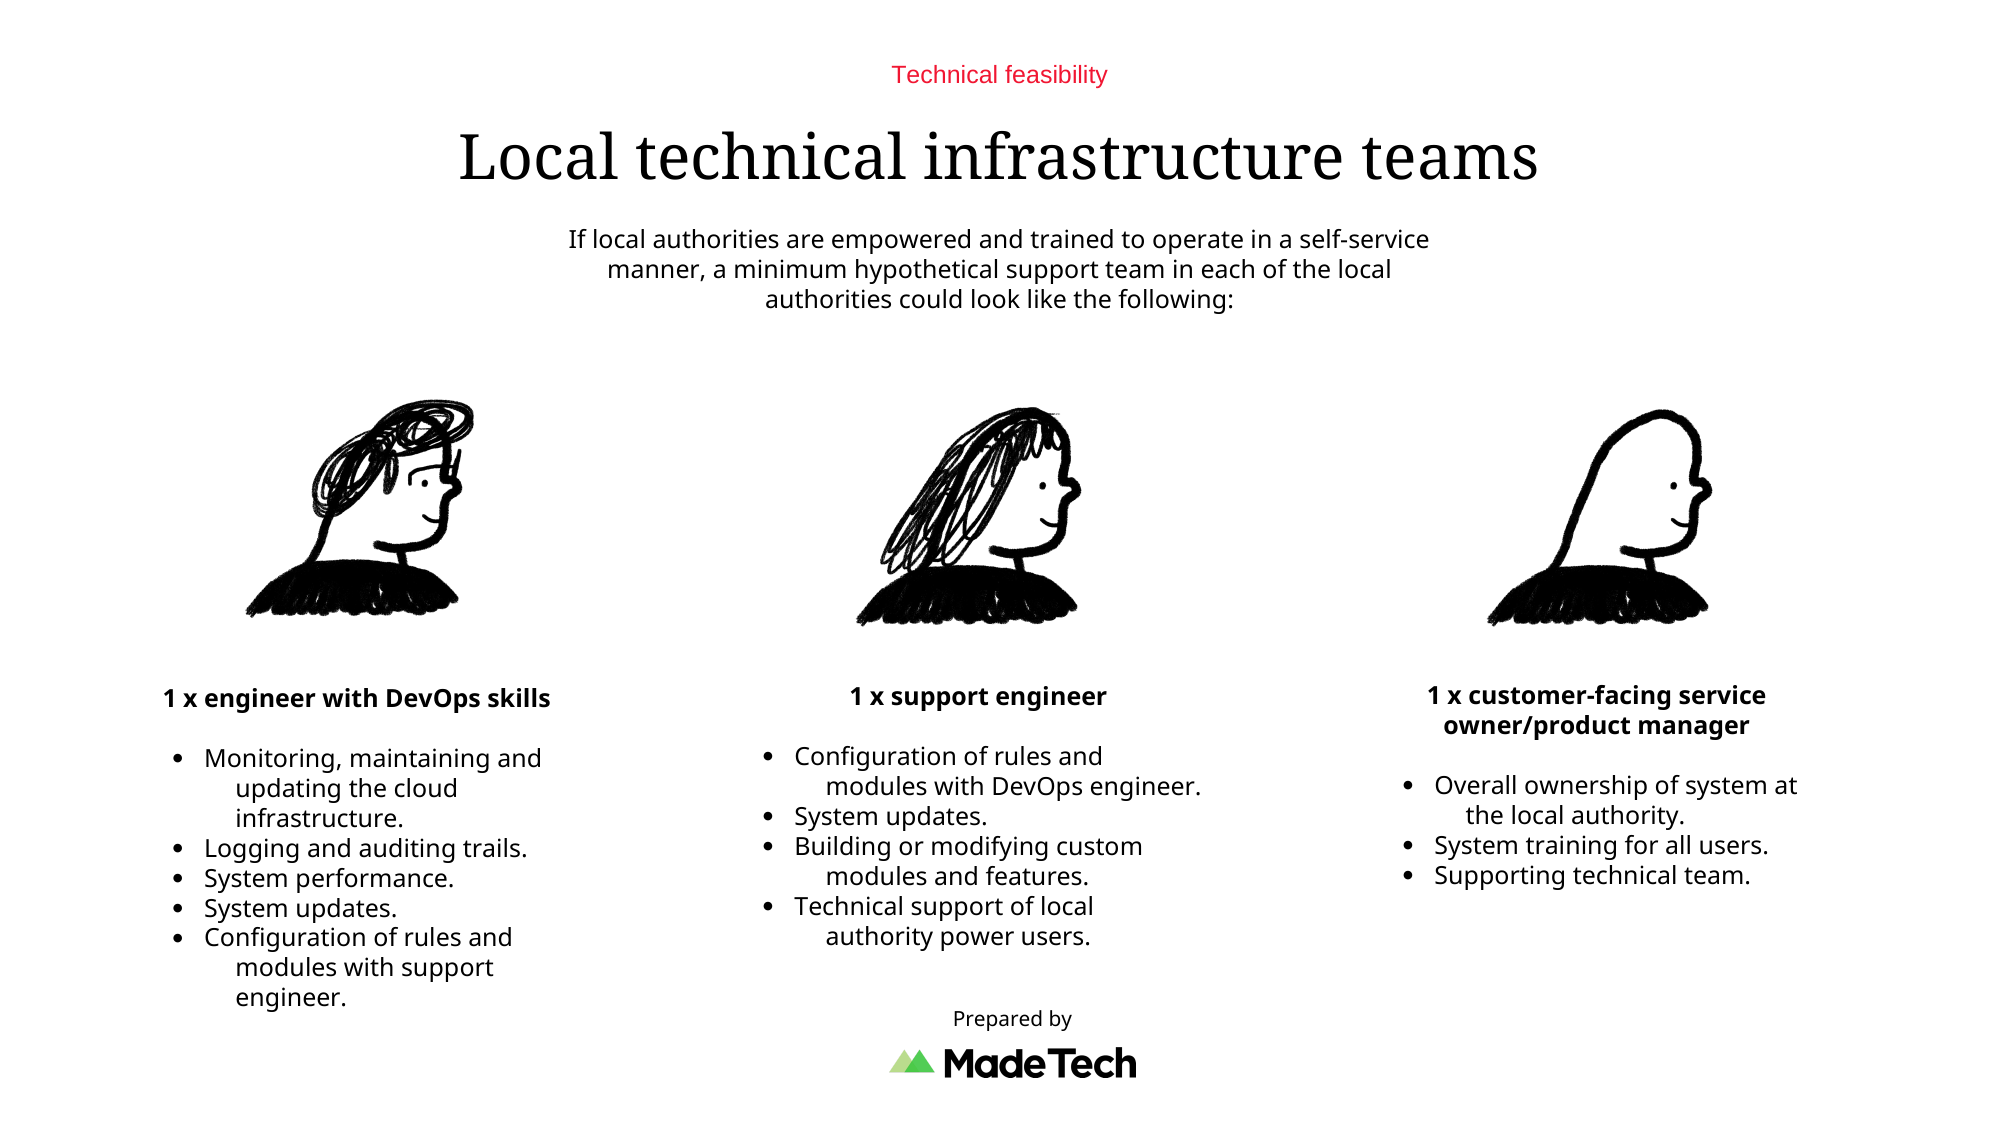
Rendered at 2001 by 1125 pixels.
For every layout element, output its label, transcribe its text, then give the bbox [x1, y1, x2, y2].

text_box Prepared by [897, 997, 1128, 1036]
picture [1401, 316, 1807, 706]
picture [889, 1047, 1136, 1078]
text_box 1 x support engineer Configuration of rules and modules with DevOps engineer. System updates. Building or modifying custom modules and features. Technical support of local authority power users. [744, 675, 1214, 984]
text_box 1 x customer-facing service owner/product manager Overall ownership of system at the local authority. System training for all users. Supporting technical team. [1384, 673, 1810, 935]
text_box Local technical infrastructure teams [83, 126, 1917, 216]
picture [163, 321, 553, 694]
text_box Technical feasibility [864, 55, 1136, 94]
text_box If local authorities are empowered and trained to operate in a self-service manner, a minimum hypothetical support team in each of the local authorities could look like the following: [552, 220, 1448, 380]
text_box 1 x engineer with DevOps skills Monitoring, maintaining and updating the cloud infrastructure. Logging and auditing trails. System performance. System updates. Configuration of rules and modules with support engineer. [154, 676, 560, 938]
picture [770, 380, 1176, 706]
